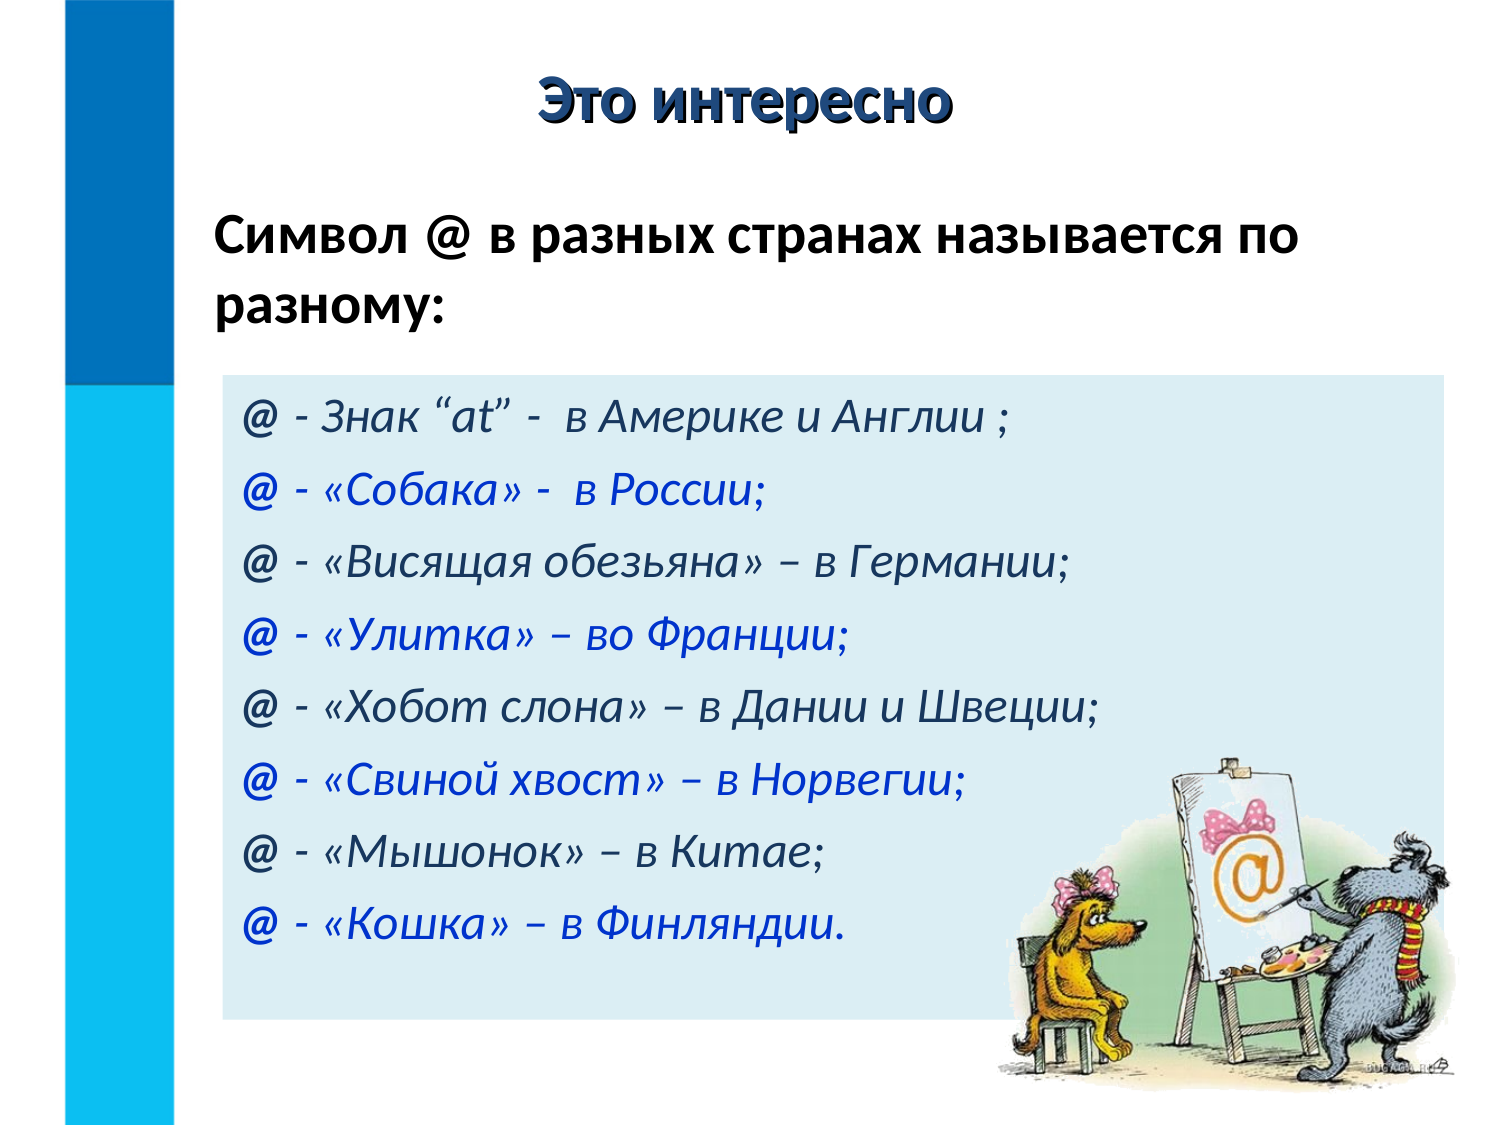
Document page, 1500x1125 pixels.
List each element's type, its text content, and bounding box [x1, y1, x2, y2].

list Символ @ в разных странах называется по разному: [199, 187, 1425, 364]
picture [0, 0, 1500, 1125]
title Это интересно [70, 0, 1421, 188]
text_box @ - Знак “at” - в Америке и Англии ; @ - «Собака» - в России; @ - «Висящая обезьяна» – в Германии; @ - «Улитка» – во Франции; @ - «Хобот слона» – в Дании и Швеции; @ - «Свиной хвост» – в Норвегии; @ - «Мышонок» – в Китае; @ - «Кошка» – в Финляндии. [222, 375, 1444, 1020]
